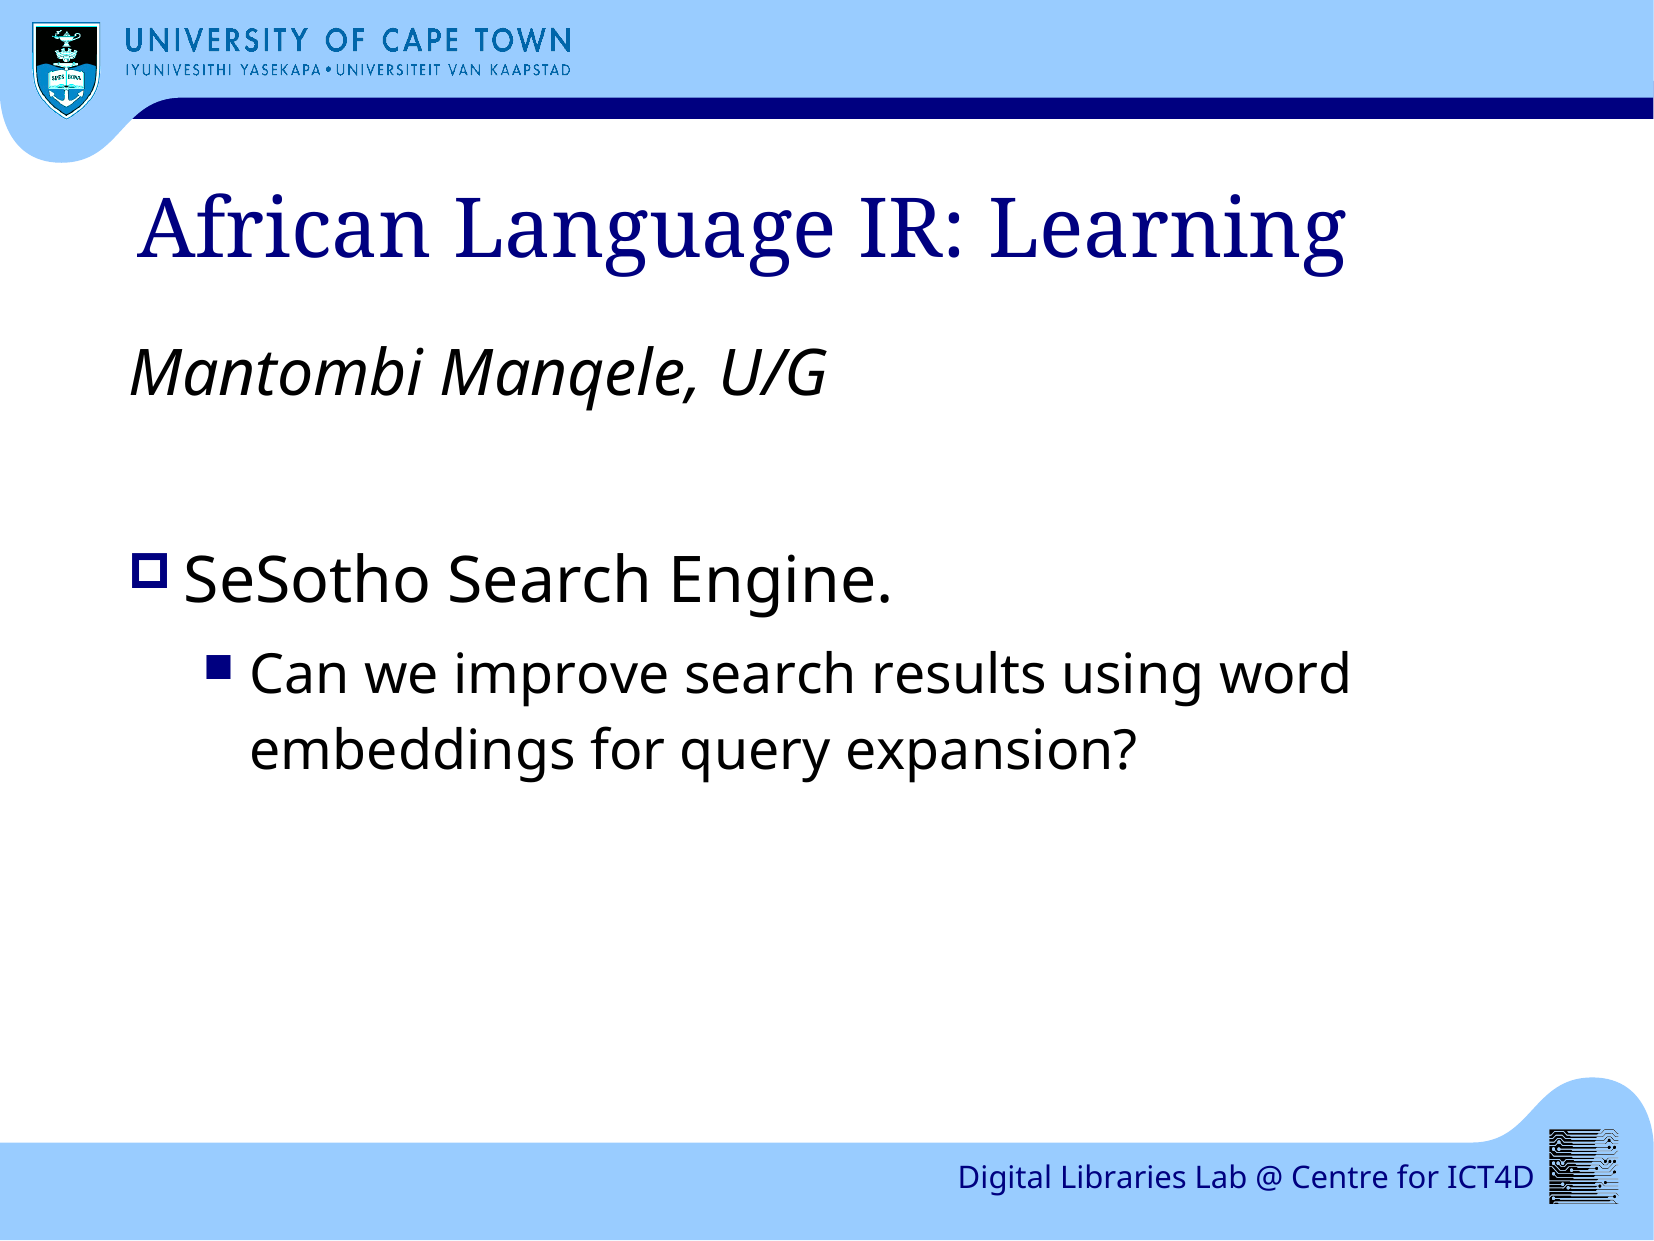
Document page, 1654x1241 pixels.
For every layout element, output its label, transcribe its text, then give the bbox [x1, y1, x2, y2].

list Mantombi Manqele, U/G SeSotho Search Engine. Can we improve search results using word embeddings for query expansion? [128, 326, 1597, 1063]
picture [122, 25, 573, 78]
title African Language IR: Learning [137, 155, 1598, 296]
picture [32, 22, 101, 120]
picture [1549, 1129, 1619, 1204]
